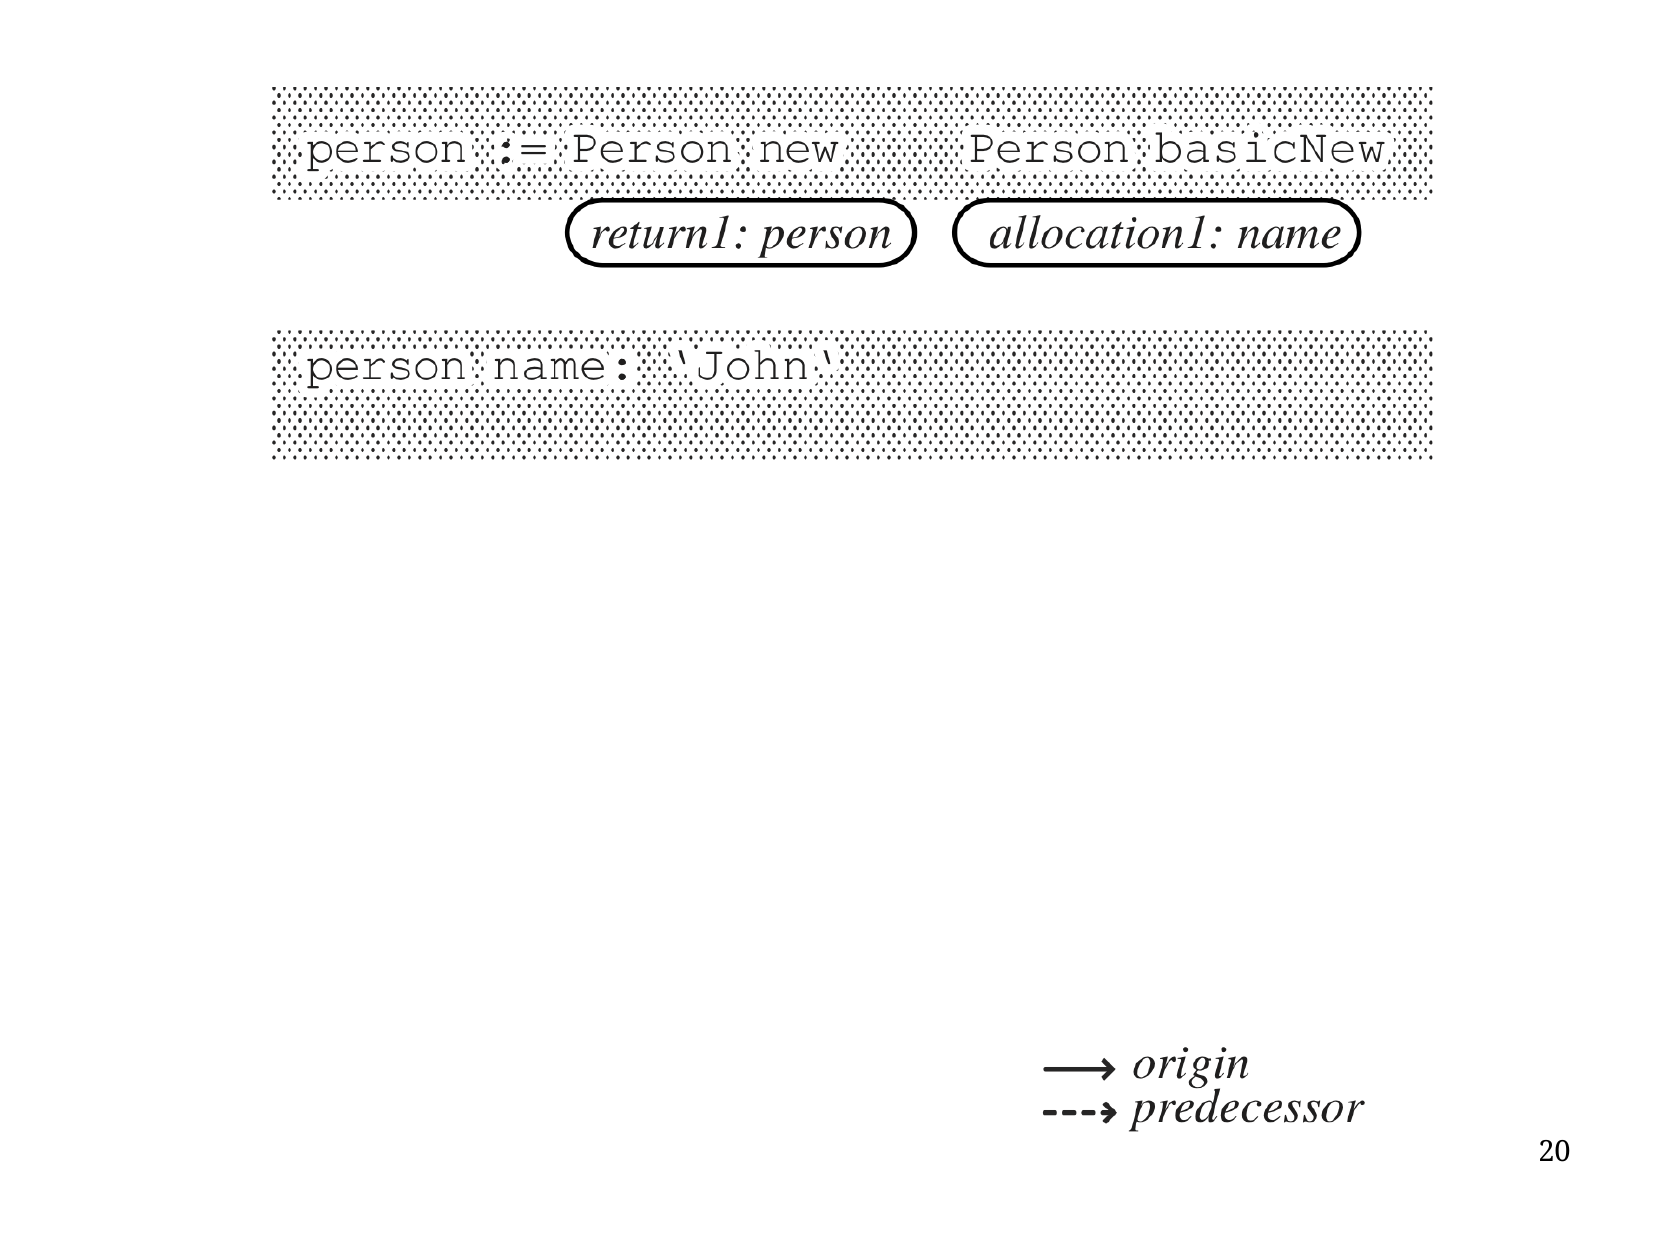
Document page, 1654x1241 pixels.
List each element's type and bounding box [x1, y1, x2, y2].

picture [270, 85, 1433, 1142]
